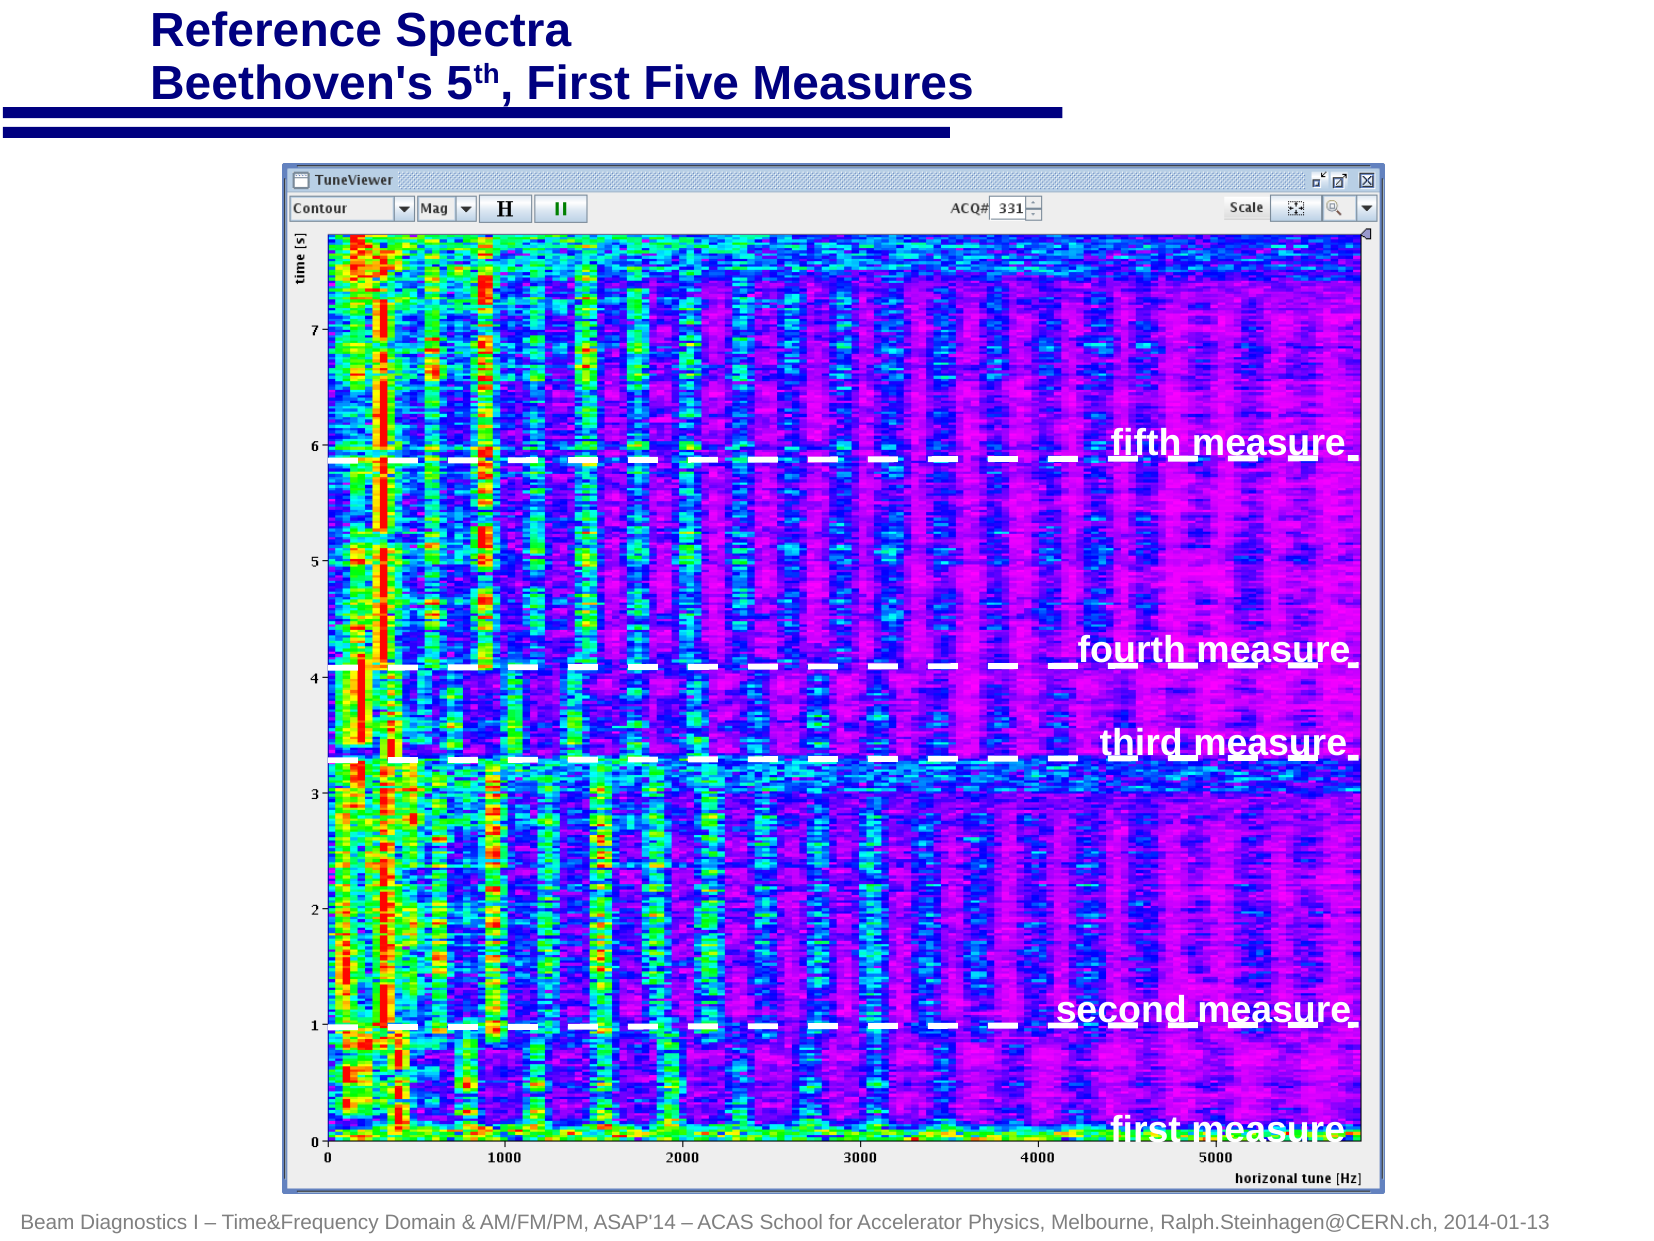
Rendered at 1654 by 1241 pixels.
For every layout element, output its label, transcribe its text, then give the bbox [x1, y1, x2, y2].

text_box second measure [1041, 981, 1367, 1038]
picture [282, 163, 1385, 1195]
text_box third measure [1084, 714, 1363, 771]
title Reference Spectra Beethoven's 5th, First Five Measures [150, 1, 1514, 111]
text_box first measure [1095, 1101, 1361, 1158]
text_box fifth measure [1095, 414, 1361, 472]
text_box fourth measure [1062, 621, 1366, 679]
